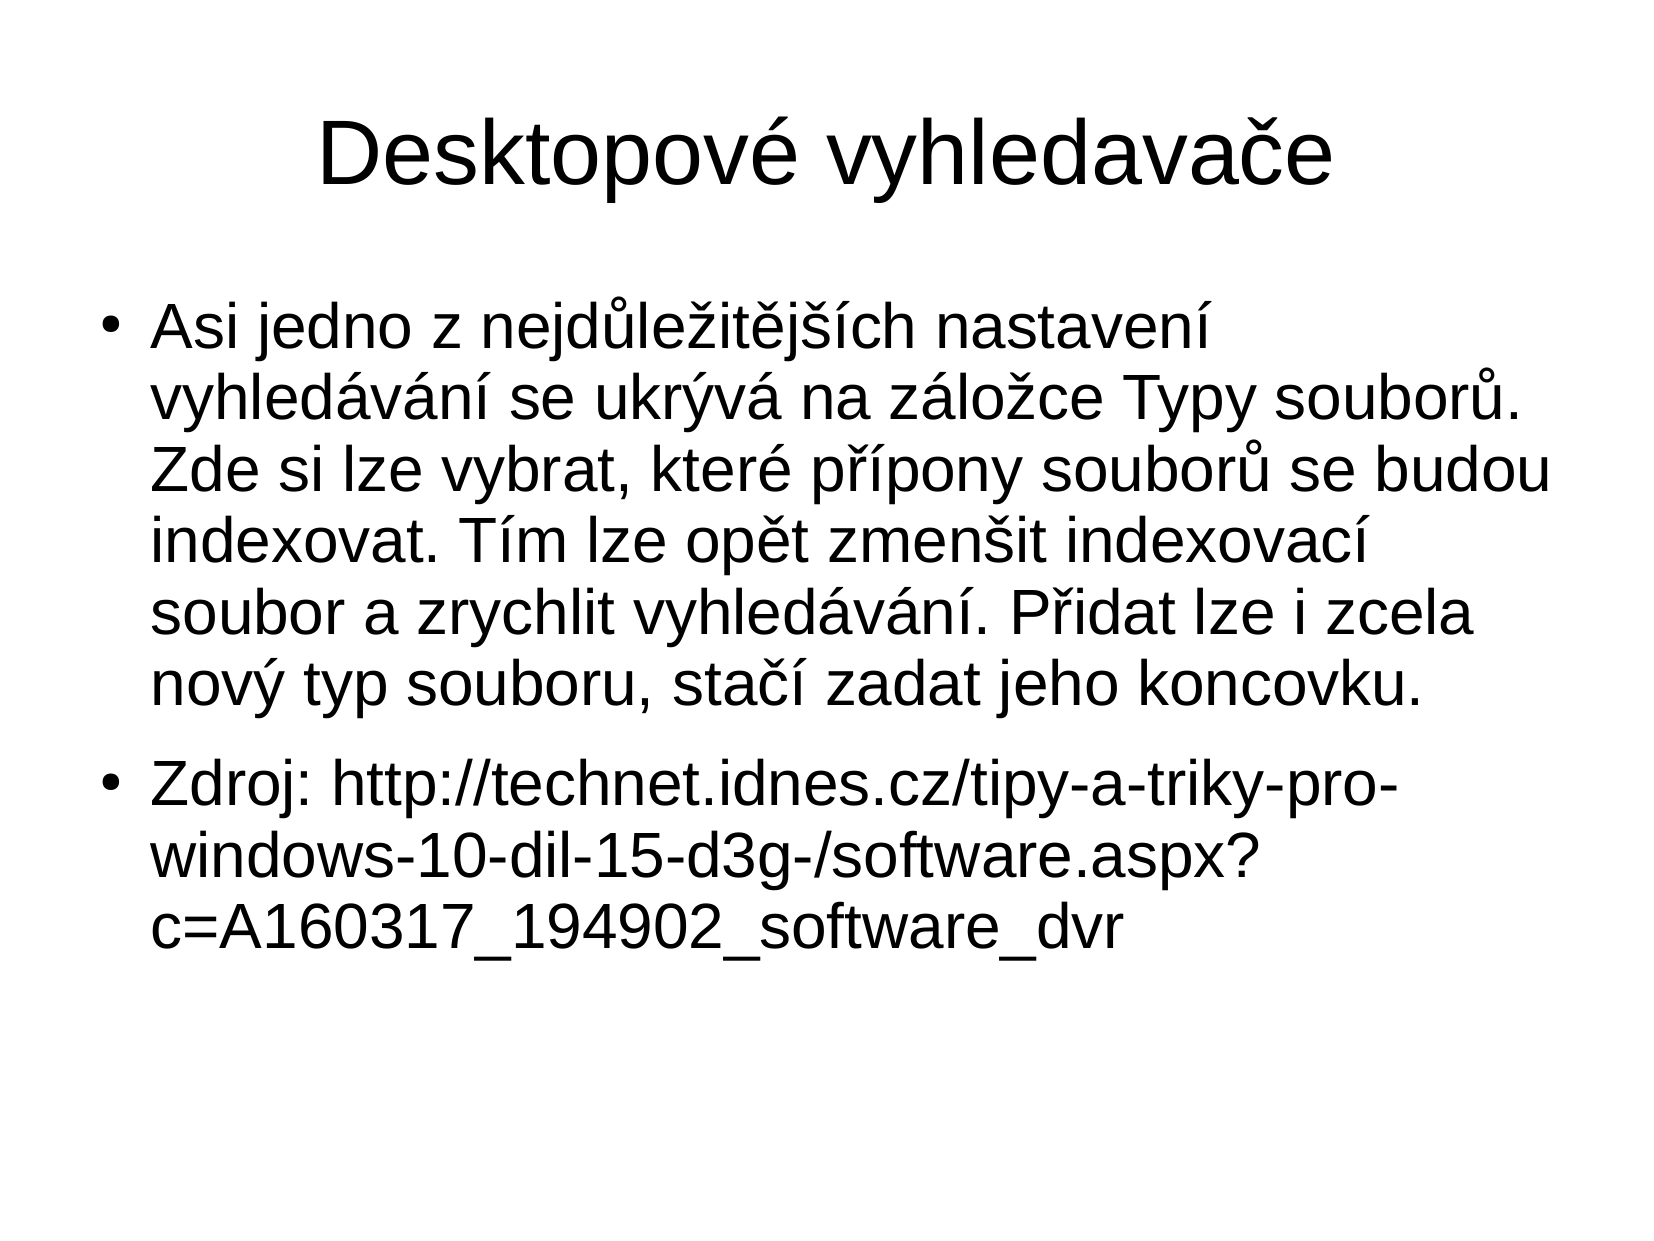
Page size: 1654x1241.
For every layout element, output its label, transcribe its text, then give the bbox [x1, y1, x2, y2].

title Desktopové vyhledavače [82, 49, 1571, 257]
list Asi jedno z nejdůležitějších nastavení vyhledávání se ukrývá na záložce Typy souborů. Zde si lze vybrat, které přípony souborů se budou indexovat. Tím lze opět zmenšit indexovací soubor a zrychlit vyhledávání. Přidat lze i zcela nový typ souboru, stačí zadat jeho koncovku. Zdroj: http://technet.idnes.cz/tipy-a-triky-pro-windows-10-dil-15-d3g-/software.aspx?c=A160317_194902_software_dvr [82, 290, 1571, 1010]
